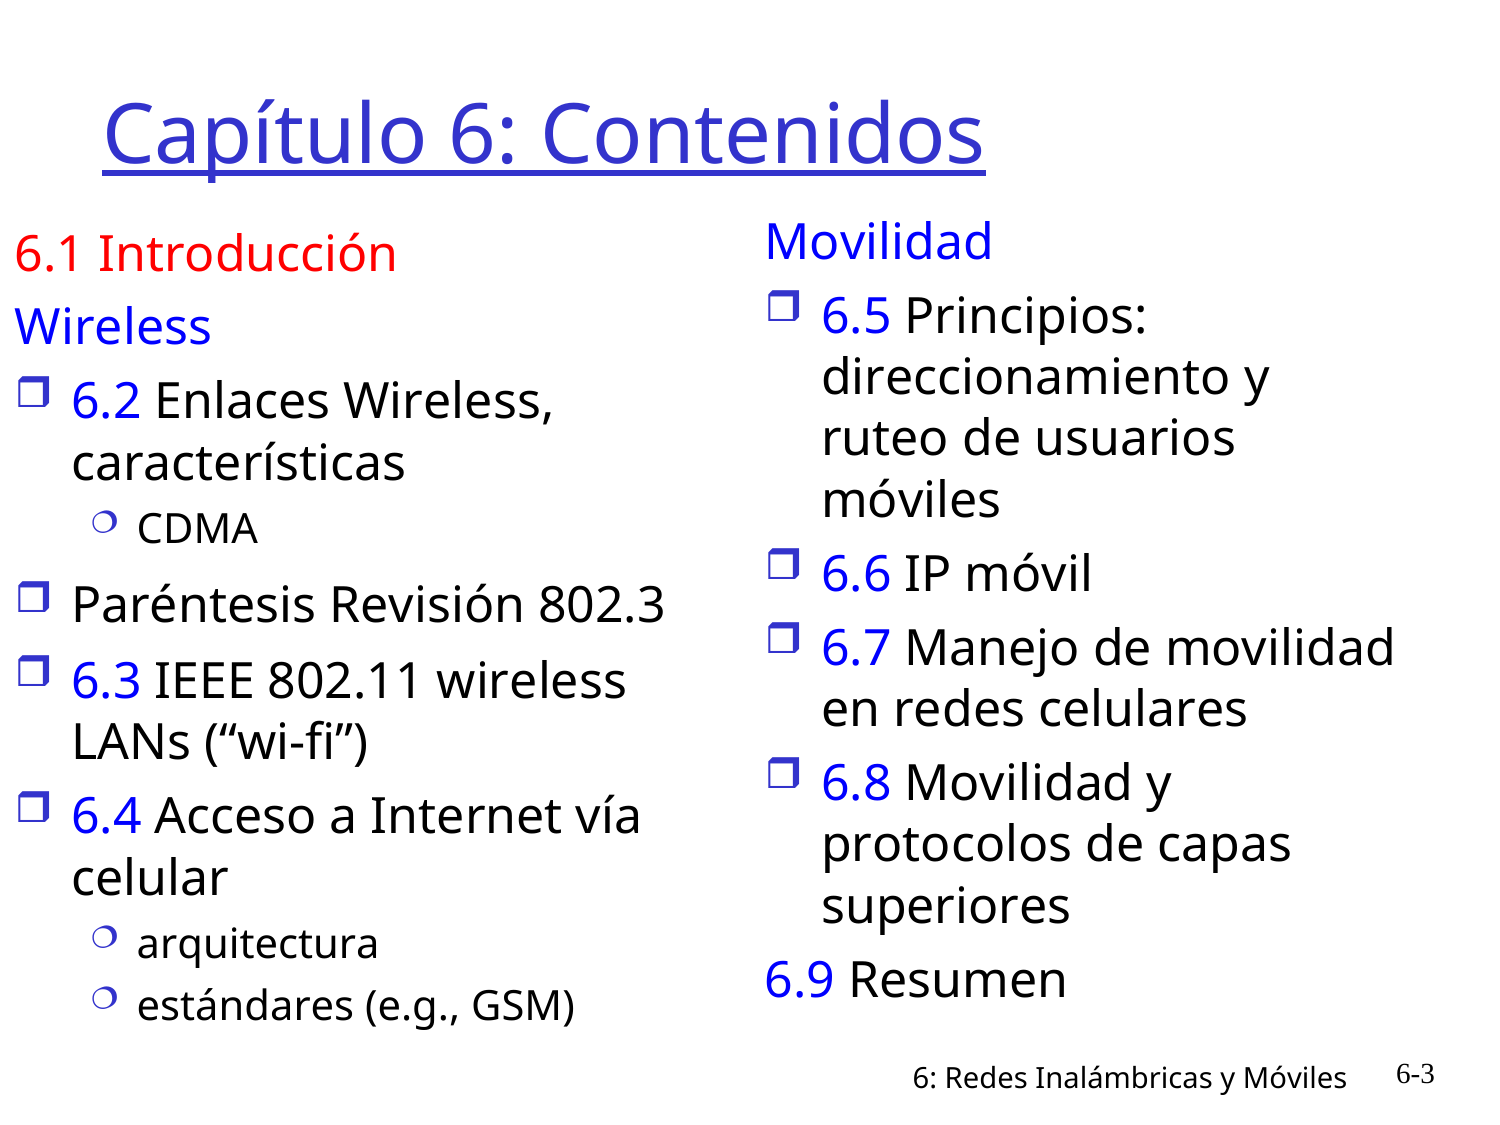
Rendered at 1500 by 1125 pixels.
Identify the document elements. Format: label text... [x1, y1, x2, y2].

list 6.1 Introducción Wireless 6.2 Enlaces Wireless, características CDMA Paréntesis Revisión 802.3 6.3 IEEE 802.11 wireless LANs (“wi-fi”) 6.4 Acceso a Internet vía celular arquitectura estándares (e.g., GSM) [0, 214, 713, 998]
title Capítulo 6: Contenidos [87, 37, 1363, 225]
list Movilidad 6.5 Principios: direccionamiento y ruteo de usuarios móviles 6.6 IP móvil 6.7 Manejo de movilidad en redes celulares 6.8 Movilidad y protocolos de capas superiores 6.9 Resumen [750, 202, 1416, 967]
